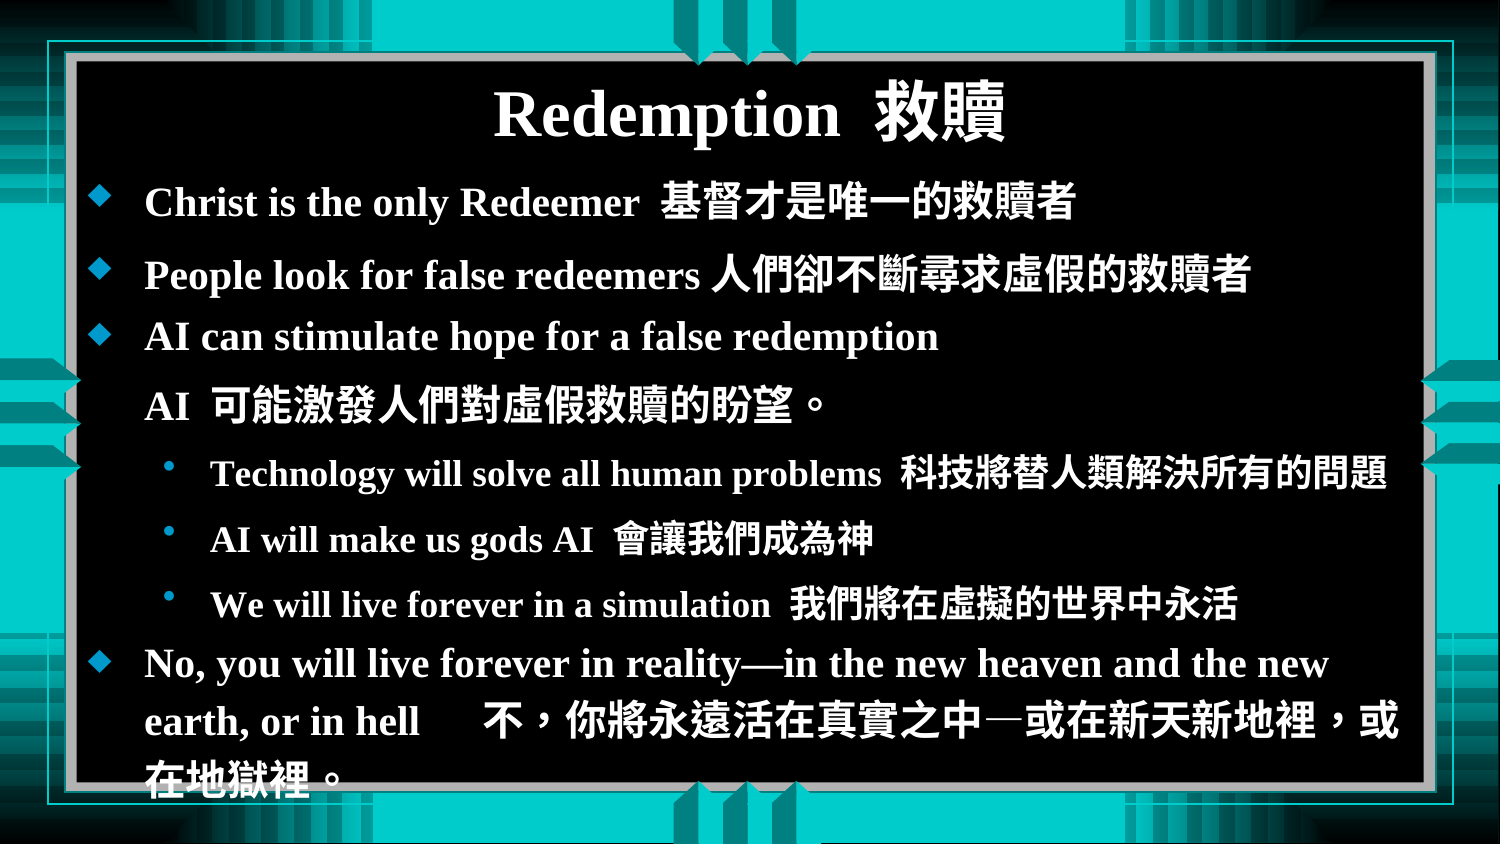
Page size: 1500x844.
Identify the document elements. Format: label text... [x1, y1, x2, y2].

title Redemption 救贖 [112, 59, 1388, 167]
list Christ is the only Redeemer 基督才是唯一的救贖者 People look for false redeemers人們卻不斷尋求虛假的救贖者 AI can stimulate hope for a false redemption AI 可能激發人們對虛假救贖的盼望。 Technology will solve all human problems 科技將替人類解決所有的問題 AI will make us gods AI 會讓我們成為神 We will live forever in a simulation 我們將在虛擬的世界中永活 No, you will live forever in reality—in the new heaven and the new earth, or in hell 不，你將永遠活在真實之中—或在新天新地裡，或在地獄裡。 [87, 167, 1413, 819]
